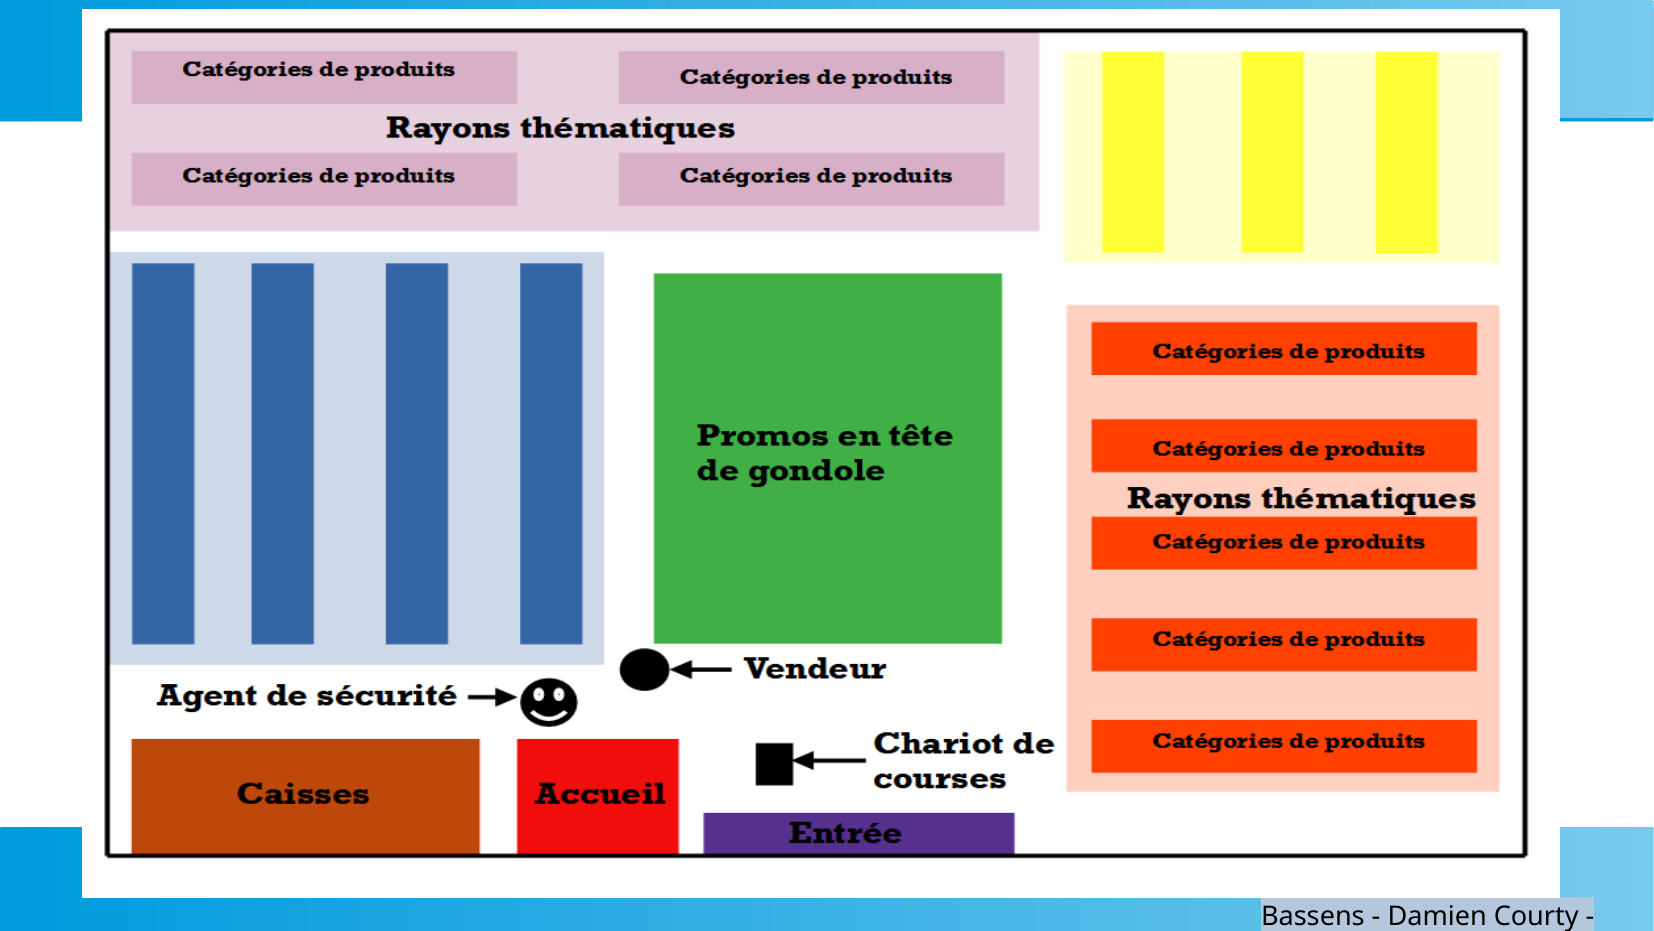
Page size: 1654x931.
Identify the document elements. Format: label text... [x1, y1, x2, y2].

text_box Bassens - Damien Courty - 2024 [1246, 889, 1654, 931]
picture [82, 9, 1560, 898]
